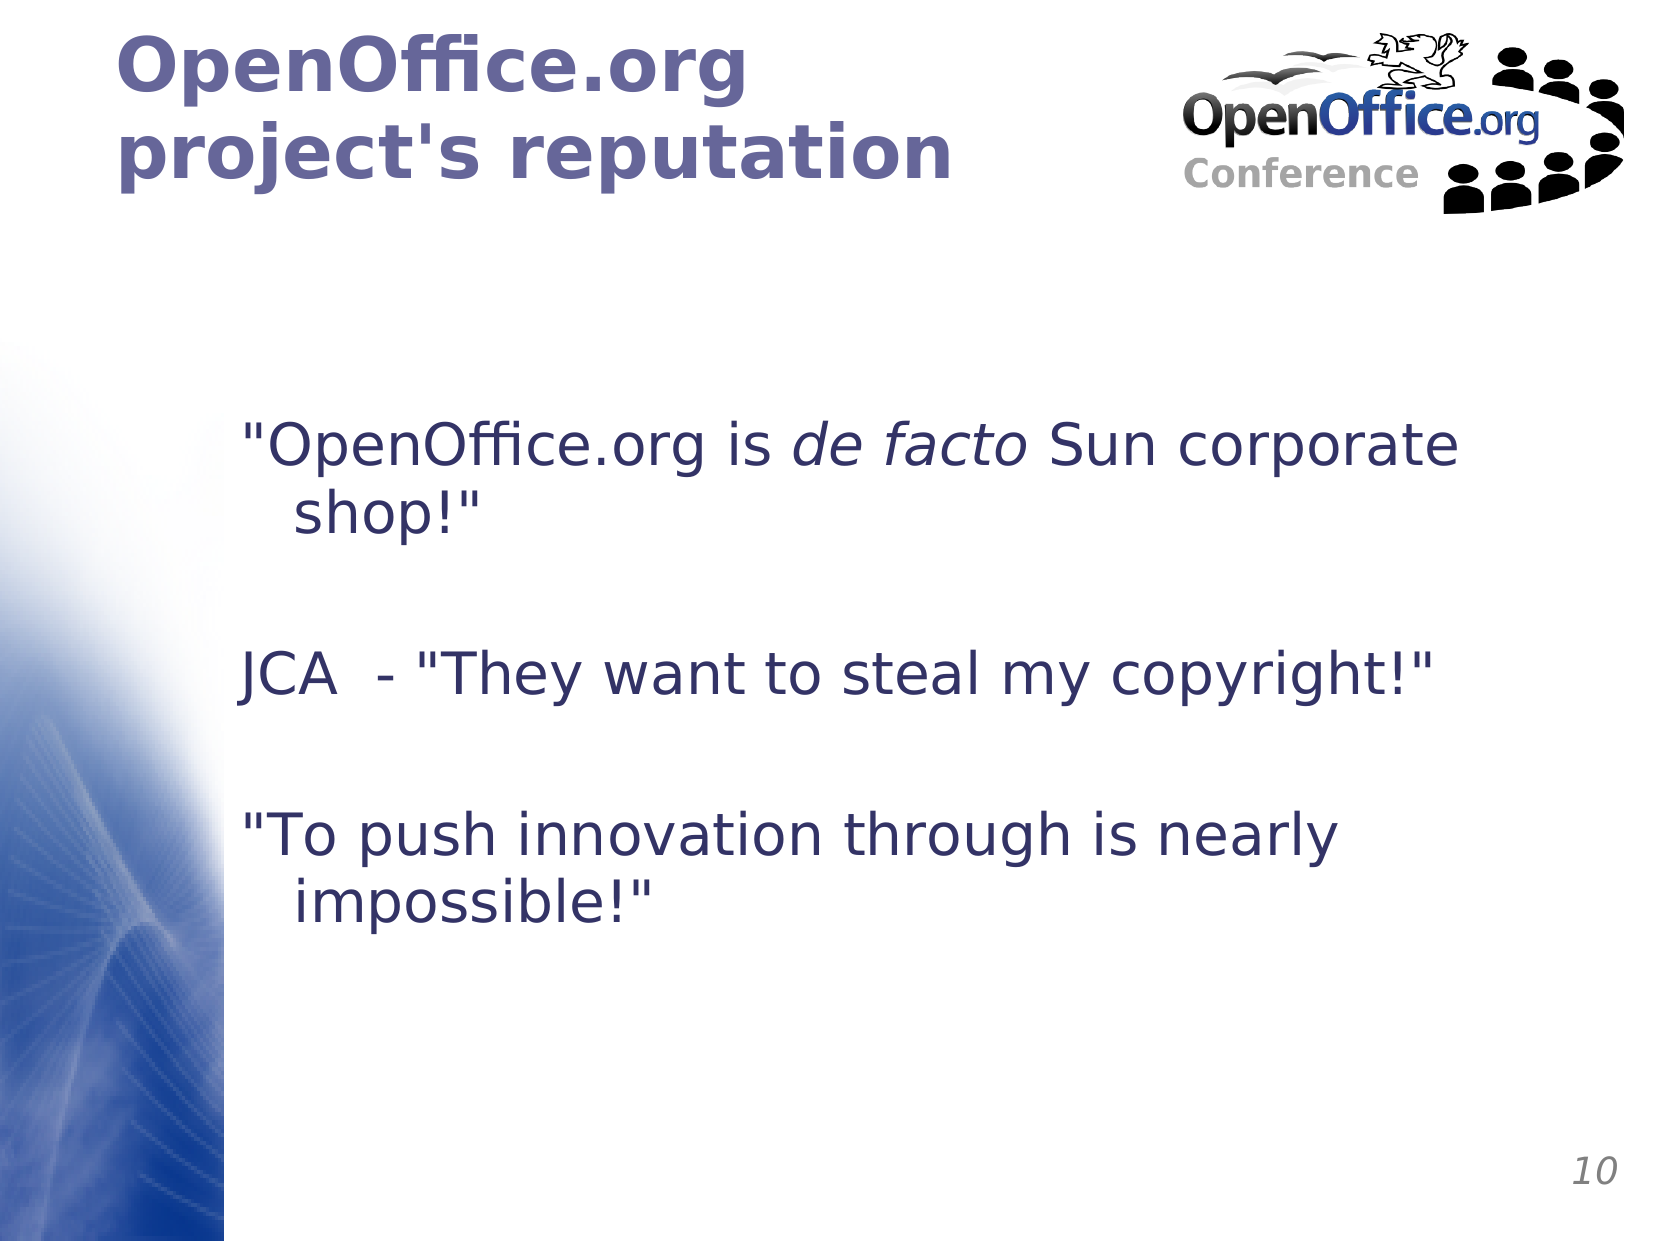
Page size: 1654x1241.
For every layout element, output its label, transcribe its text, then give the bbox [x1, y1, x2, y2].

picture [1183, 33, 1624, 214]
picture [0, 0, 224, 1241]
title OpenOffice.org project's reputation [26, 22, 989, 197]
list "OpenOffice.org is de facto Sun corporate shop!" JCA - "They want to steal my copyright!" "To push innovation through is nearly impossible!" [223, 411, 1619, 1133]
